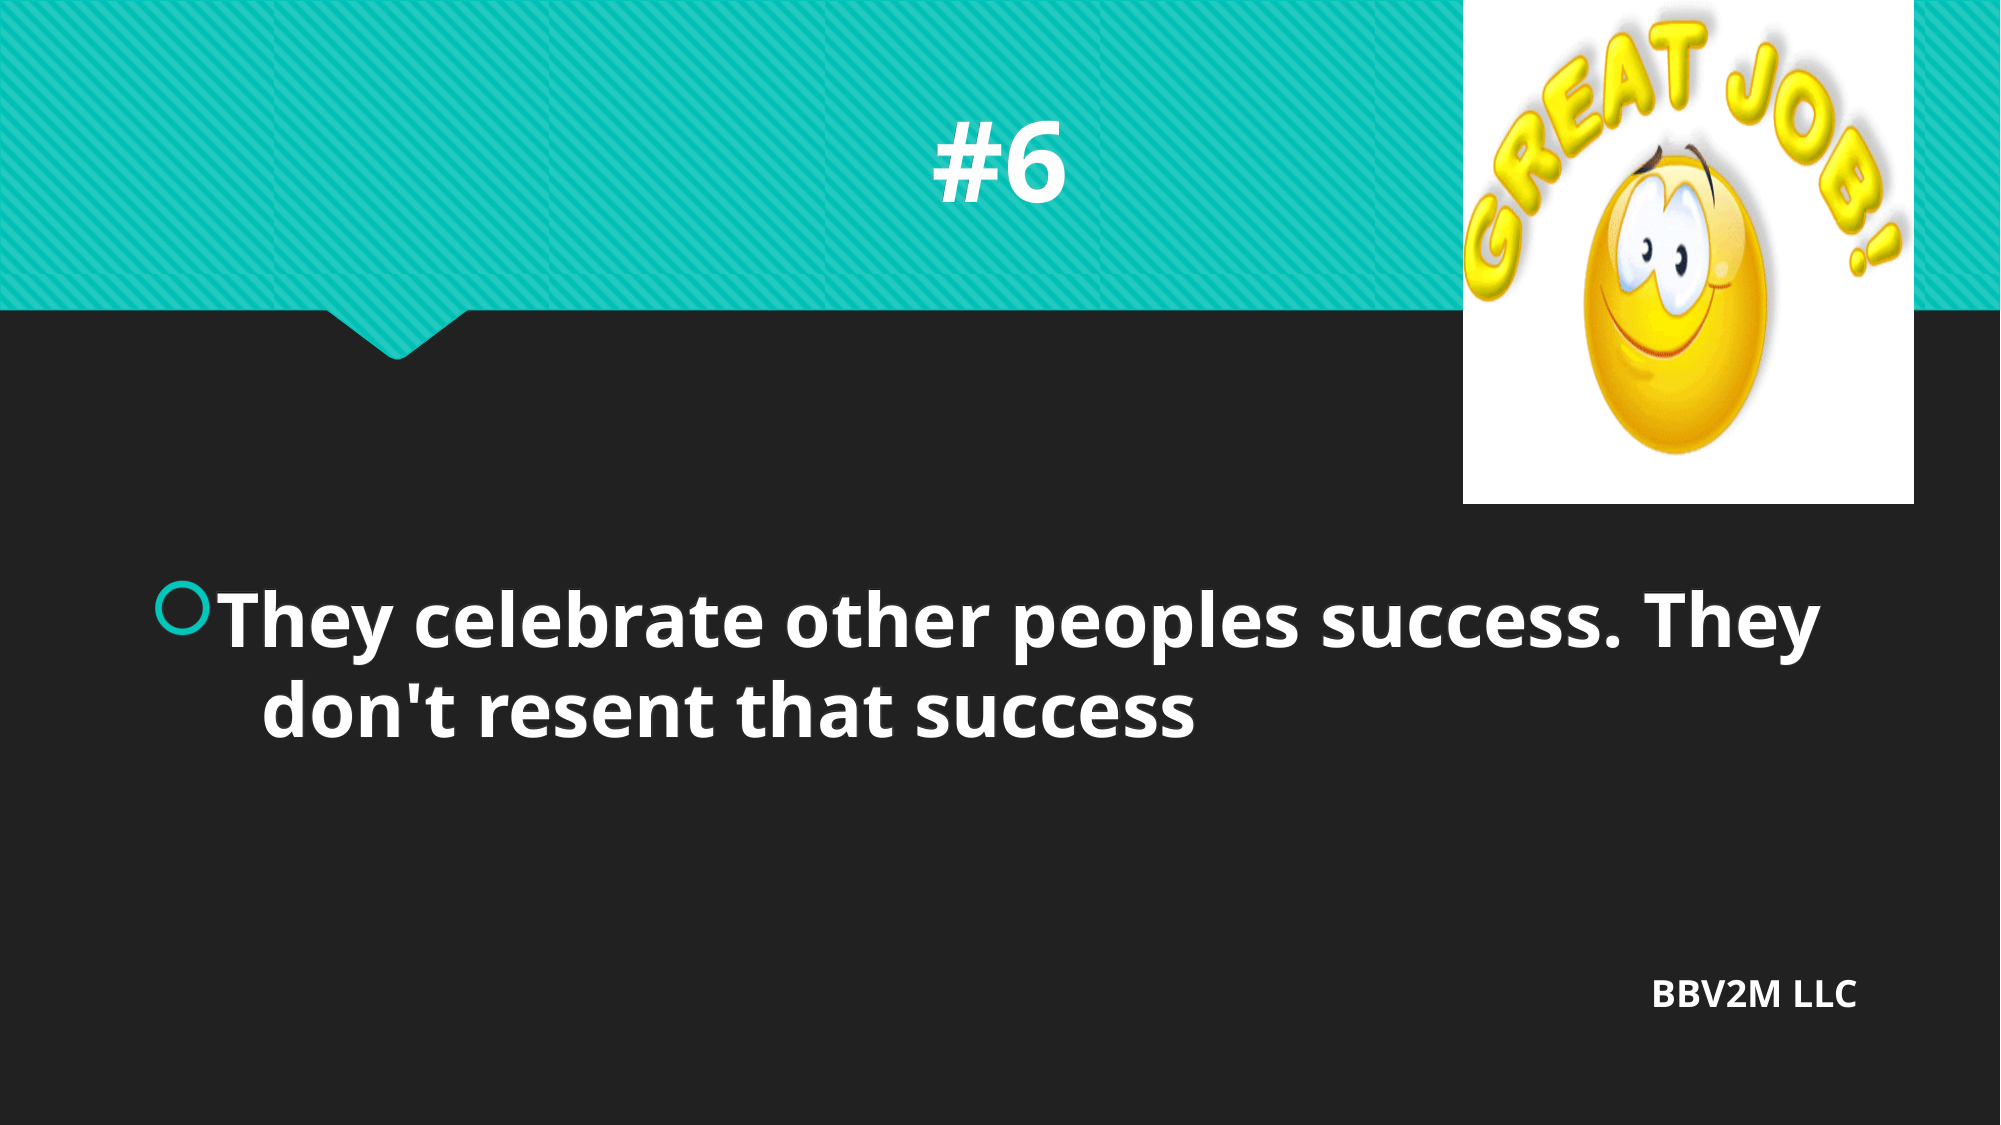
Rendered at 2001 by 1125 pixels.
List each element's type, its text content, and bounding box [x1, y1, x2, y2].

title #6 [132, 73, 1463, 233]
list They celebrate other peoples success. They don't resent that success [134, 364, 1866, 962]
picture [1463, 0, 1914, 504]
text_box BBV2M LLC [1529, 962, 1980, 1024]
